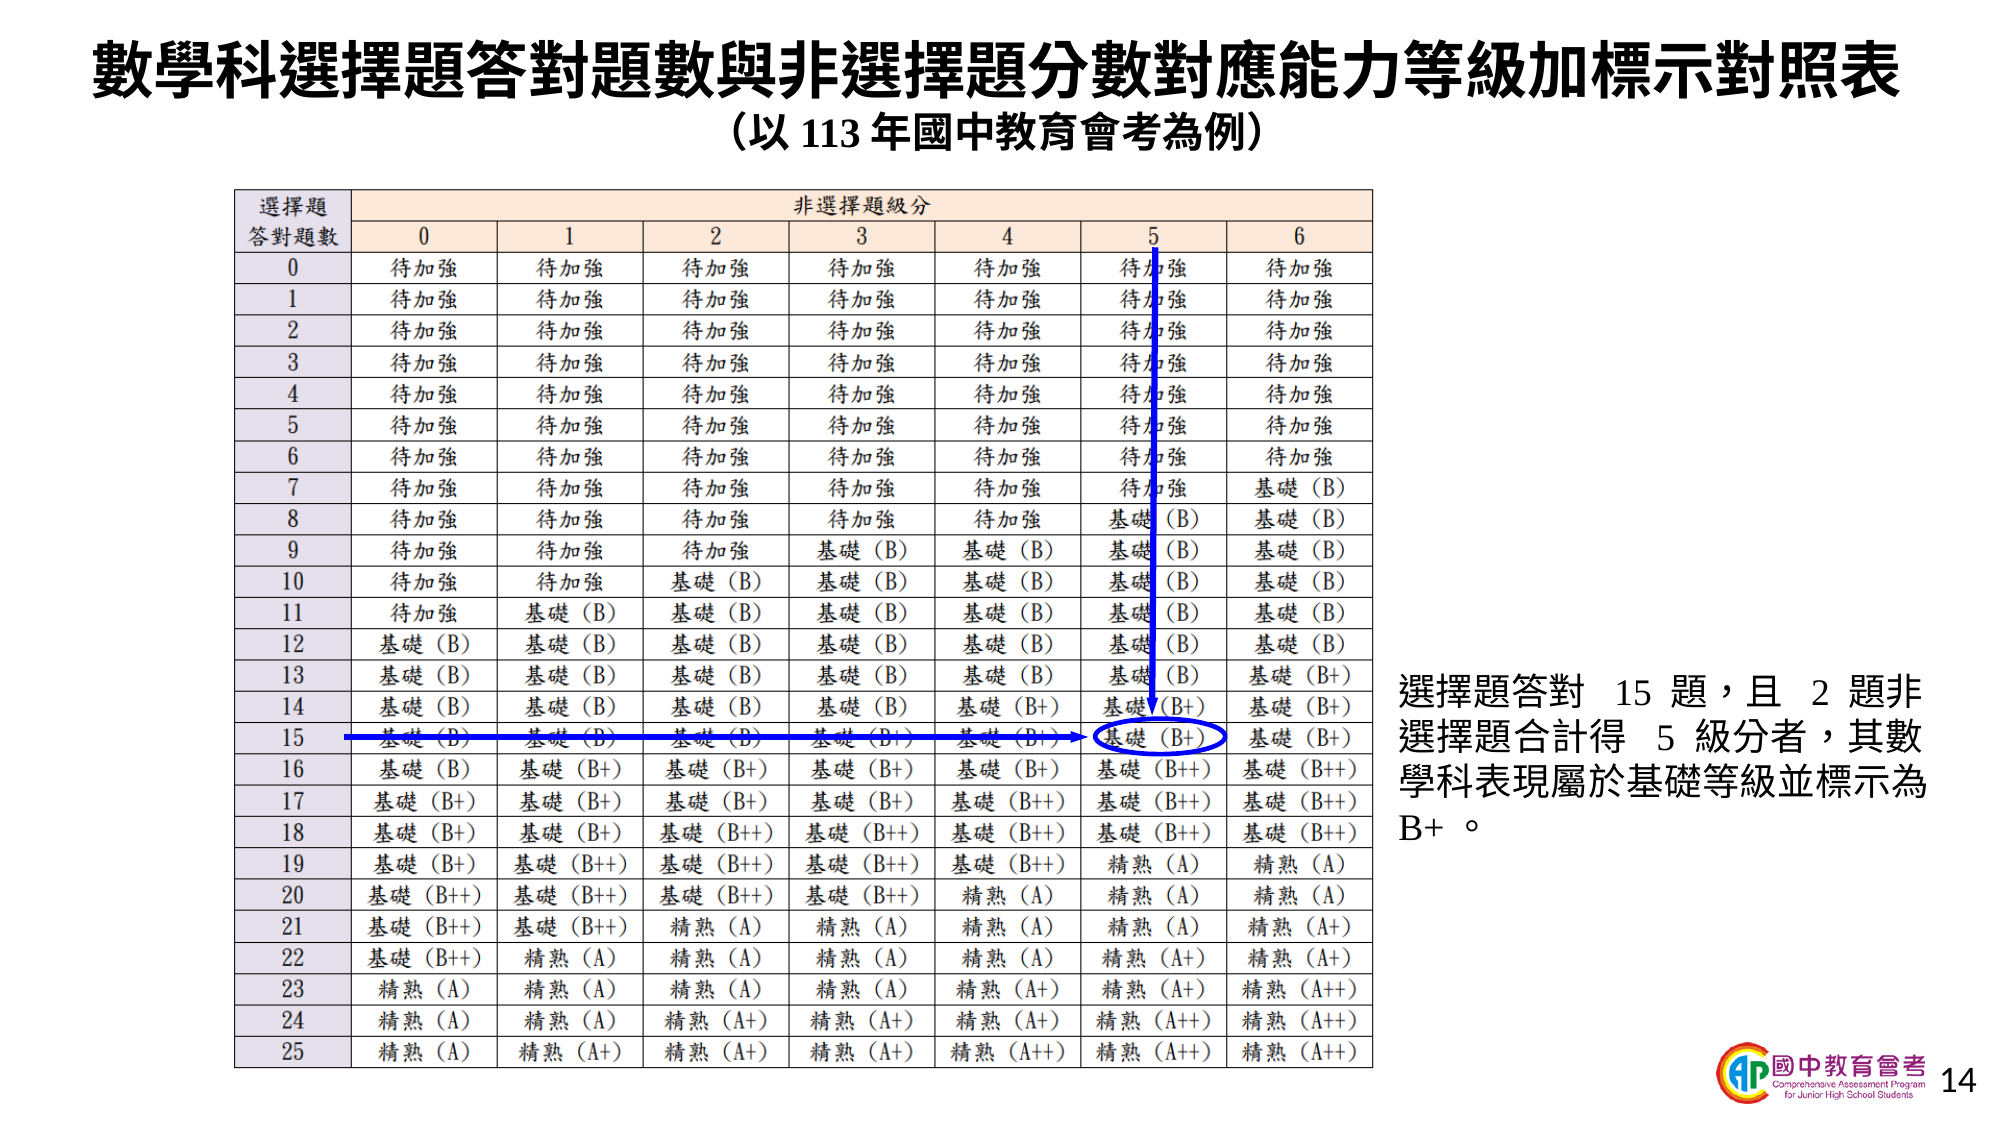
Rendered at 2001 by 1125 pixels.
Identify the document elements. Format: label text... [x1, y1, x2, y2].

text_box 選擇題答對 15 題，且 2 題非選擇題合計得 5 級分者，其數學科表現屬於基礎等級並標示為B+。 [1383, 660, 1954, 813]
text_box [1923, 1047, 2000, 1108]
picture [228, 187, 1381, 1075]
title 數學科選擇題答對題數與非選擇題分數對應能力等級加標示對照表 （以113年國中教育會考為例） [0, 0, 1995, 187]
